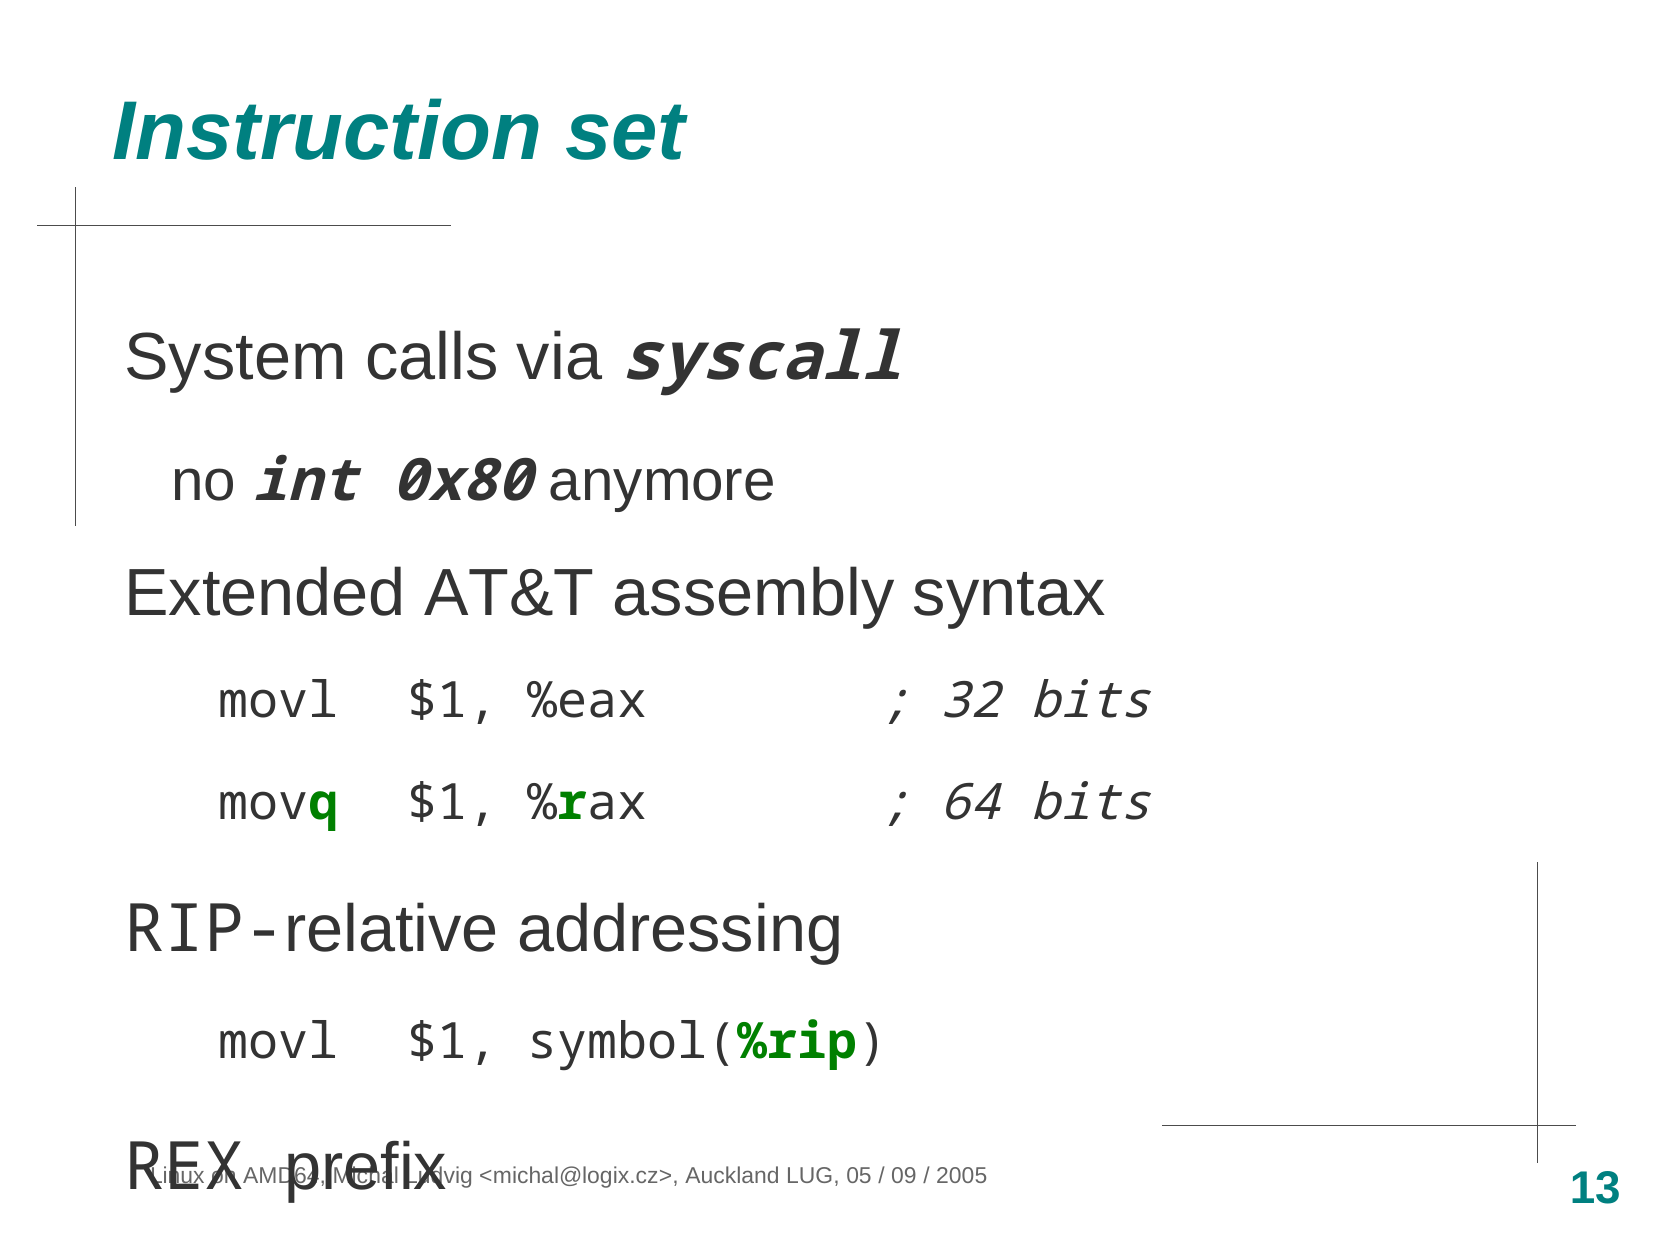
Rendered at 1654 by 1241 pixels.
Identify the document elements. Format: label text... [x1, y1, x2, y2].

list System calls via syscall no int 0x80 anymore Extended AT&T assembly syntax movl $1, %eax ; 32 bits movq $1, %rax ; 64 bits RIP-relative addressing movl $1, symbol(%rip) REX prefix [112, 262, 1569, 1088]
title Instruction set [112, 37, 1426, 226]
